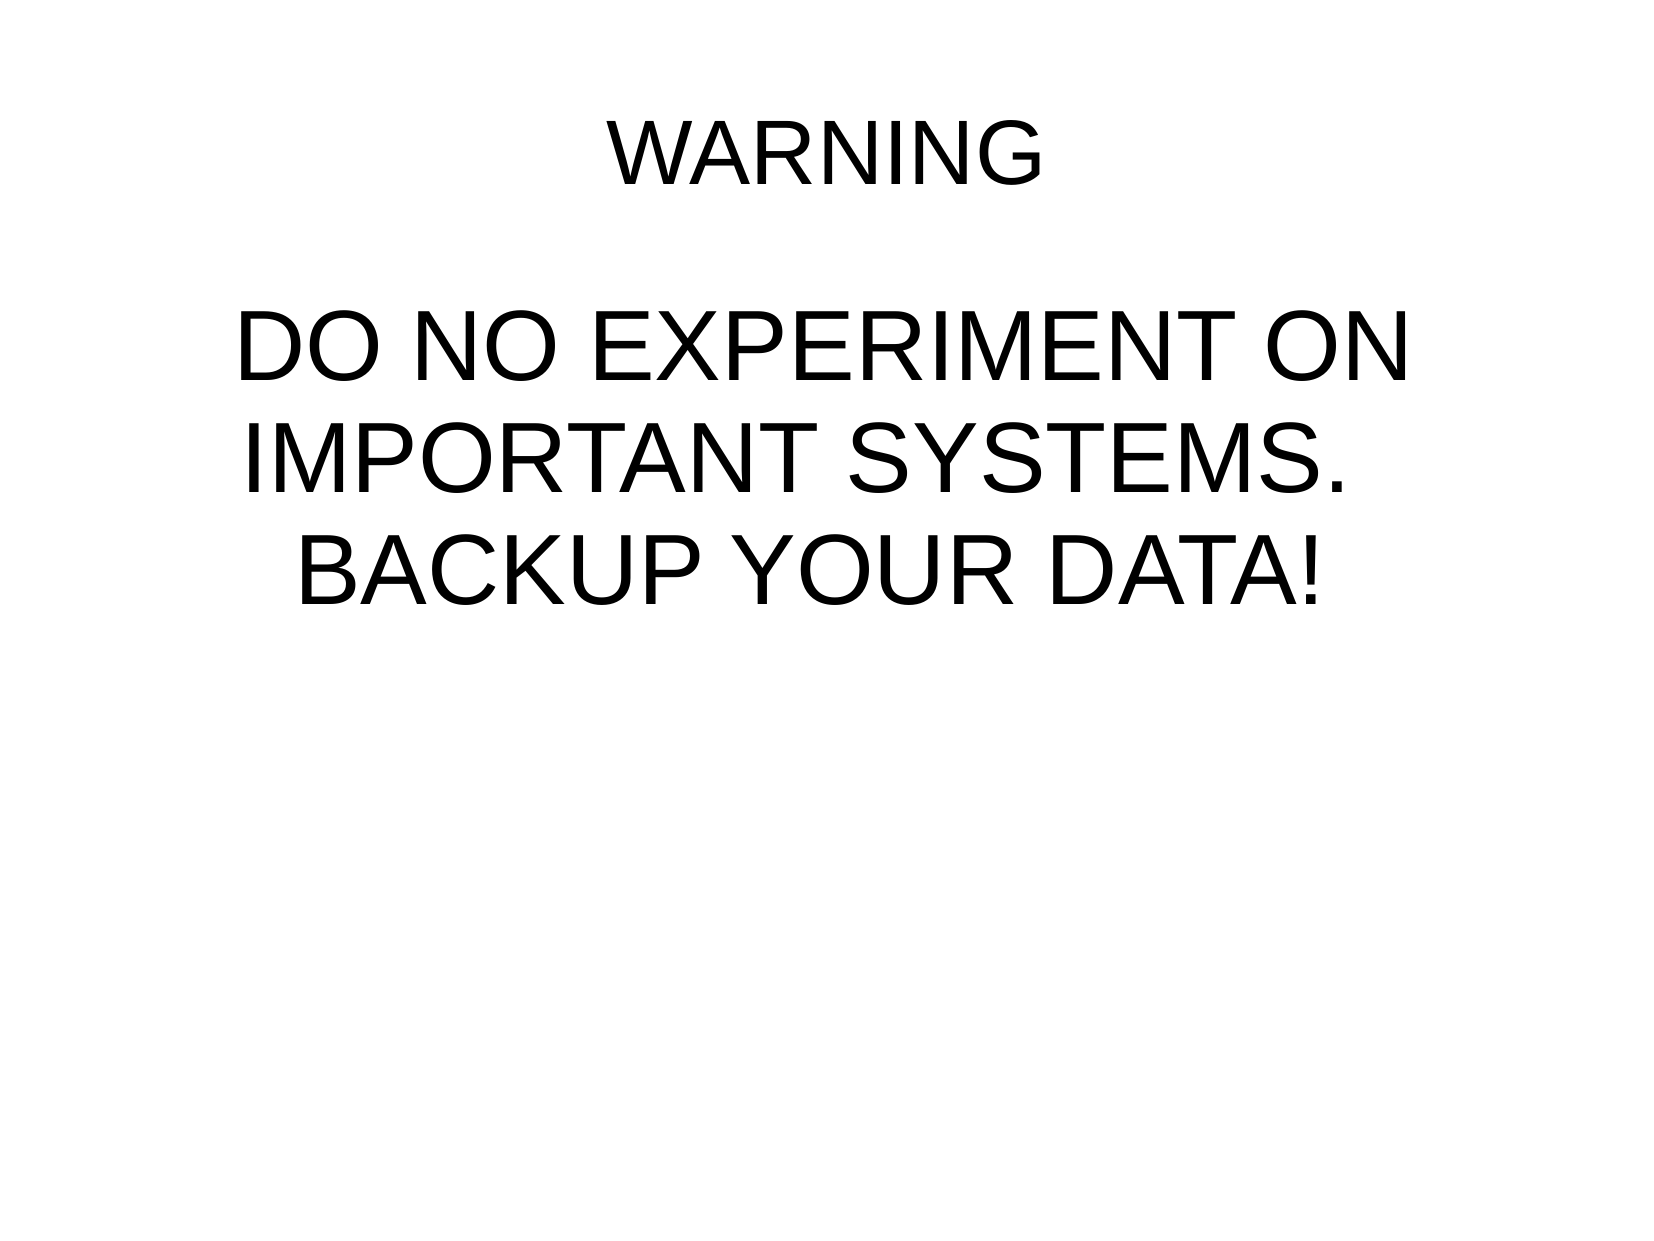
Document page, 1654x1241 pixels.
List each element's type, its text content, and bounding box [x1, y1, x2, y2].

list DO NO EXPERIMENT ON IMPORTANT SYSTEMS. BACKUP YOUR DATA! [82, 290, 1538, 1010]
title WARNING [82, 49, 1571, 257]
